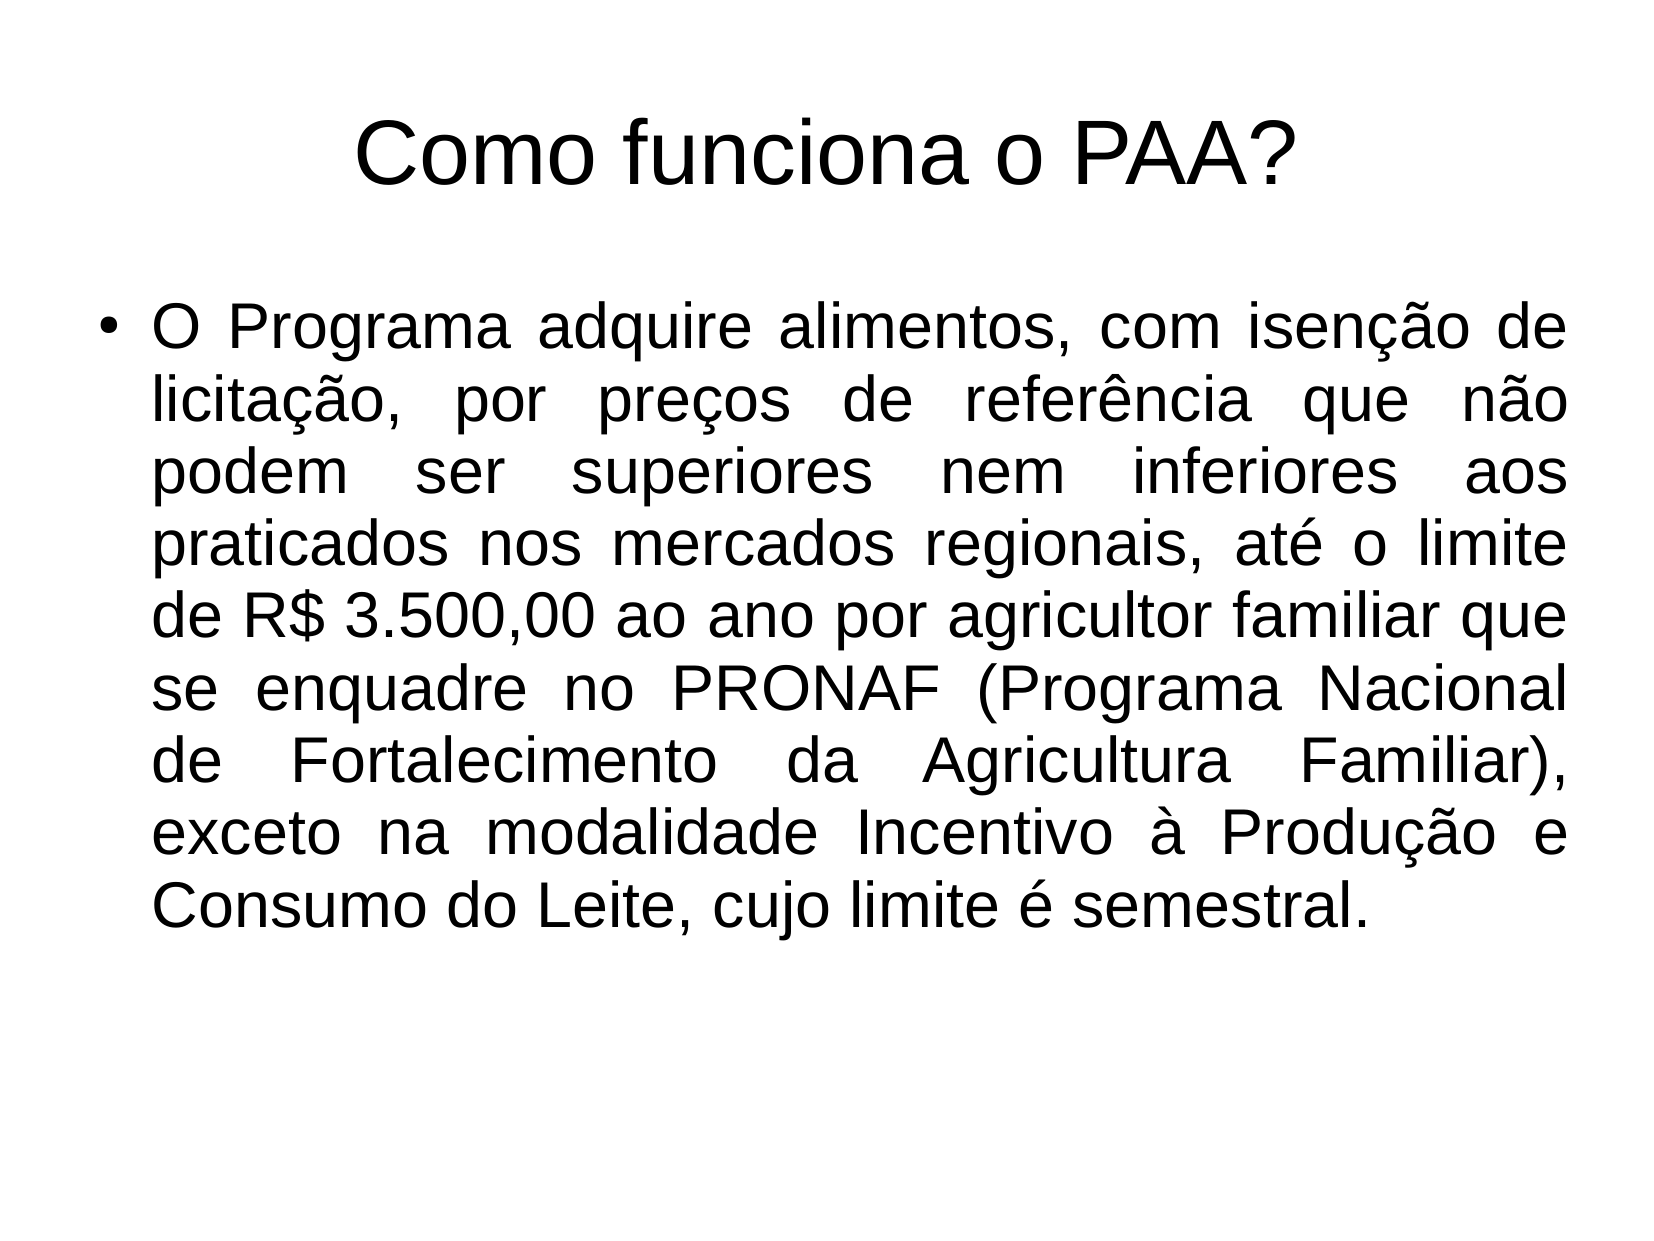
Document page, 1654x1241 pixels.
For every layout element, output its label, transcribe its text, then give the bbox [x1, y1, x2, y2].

list O Programa adquire alimentos, com isenção de licitação, por preços de referência que não podem ser superiores nem inferiores aos praticados nos mercados regionais, até o limite de R$ 3.500,00 ao ano por agricultor familiar que se enquadre no PRONAF (Programa Nacional de Fortalecimento da Agricultura Familiar), exceto na modalidade Incentivo à Produção e Consumo do Leite, cujo limite é semestral. [82, 290, 1571, 1010]
title Como funciona o PAA? [82, 49, 1571, 257]
